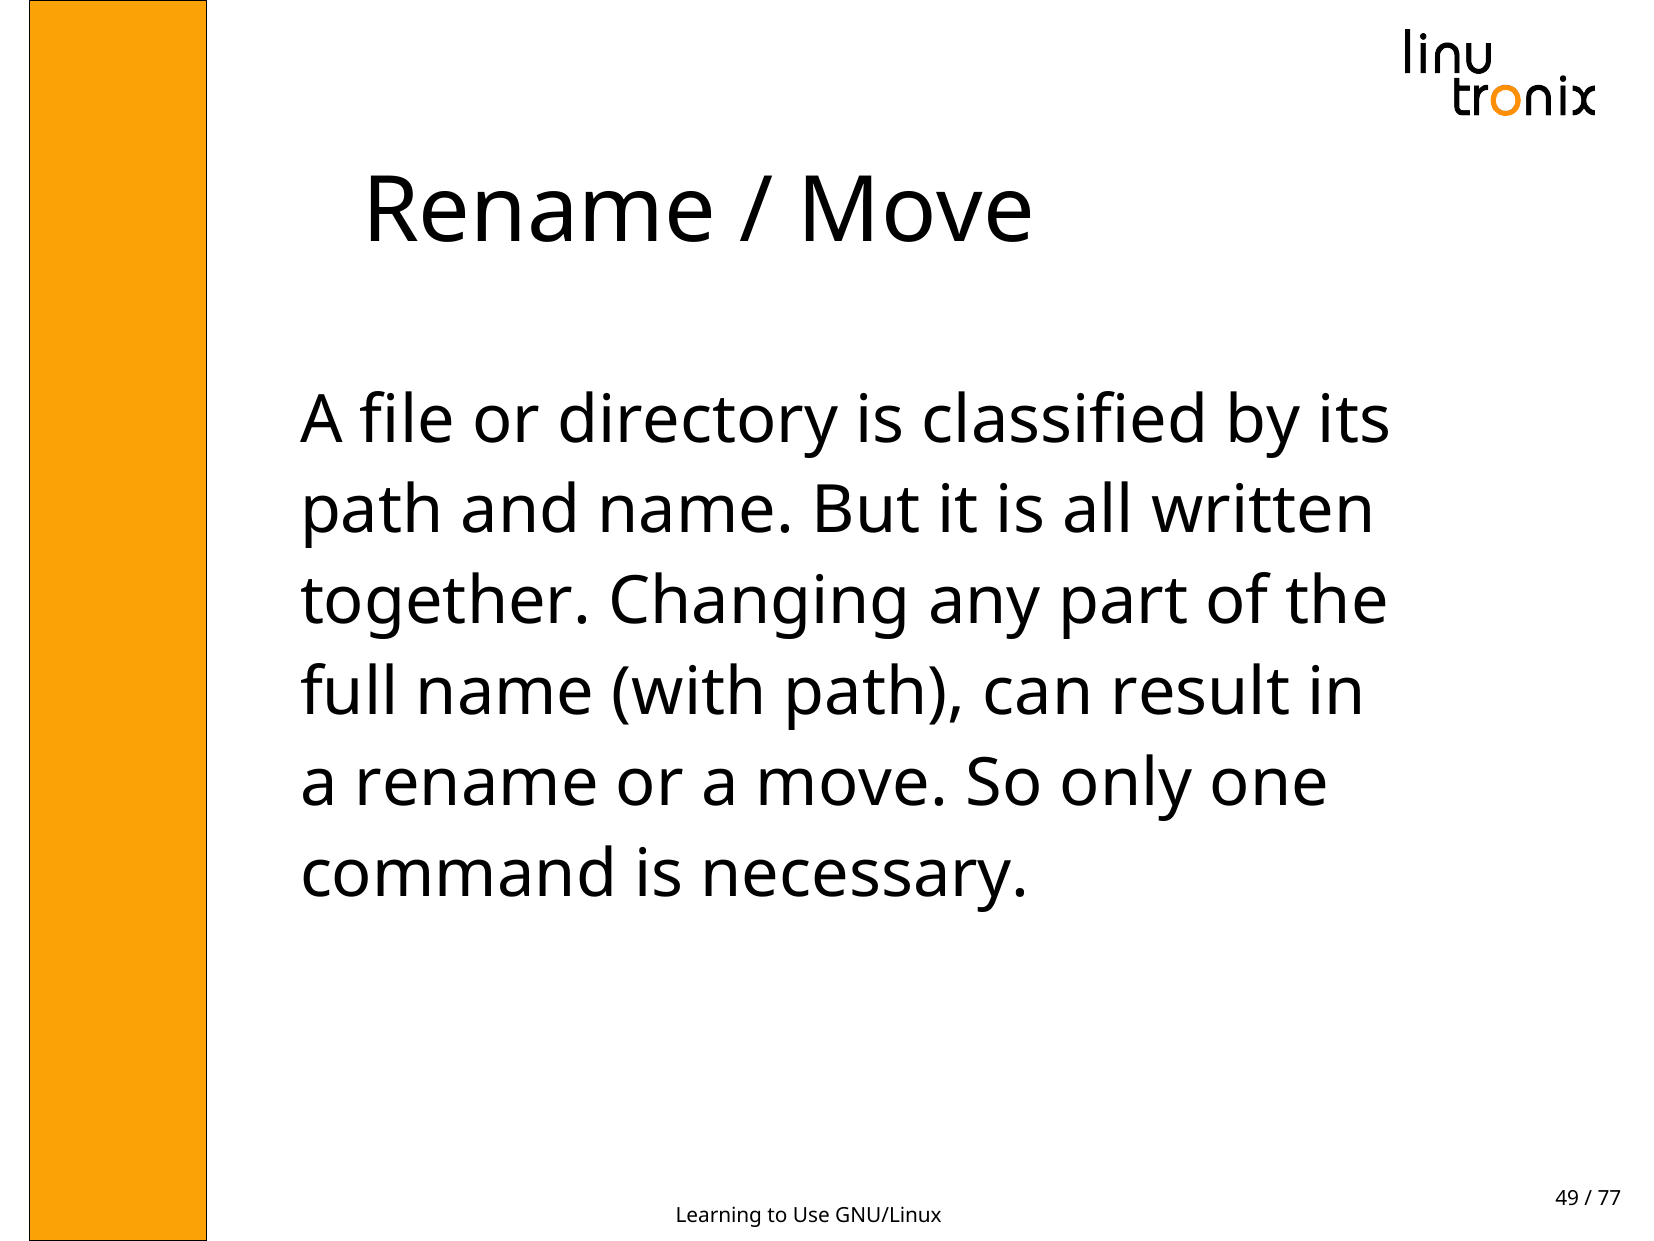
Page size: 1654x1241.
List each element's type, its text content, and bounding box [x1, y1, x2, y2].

text_box A file or directory is classified by its path and name. But it is all written together. Changing any part of the full name (with path), can result in a rename or a move. So only one command is necessary. [300, 370, 1487, 956]
text_box Rename / Move [362, 143, 1075, 263]
picture [1405, 29, 1595, 116]
